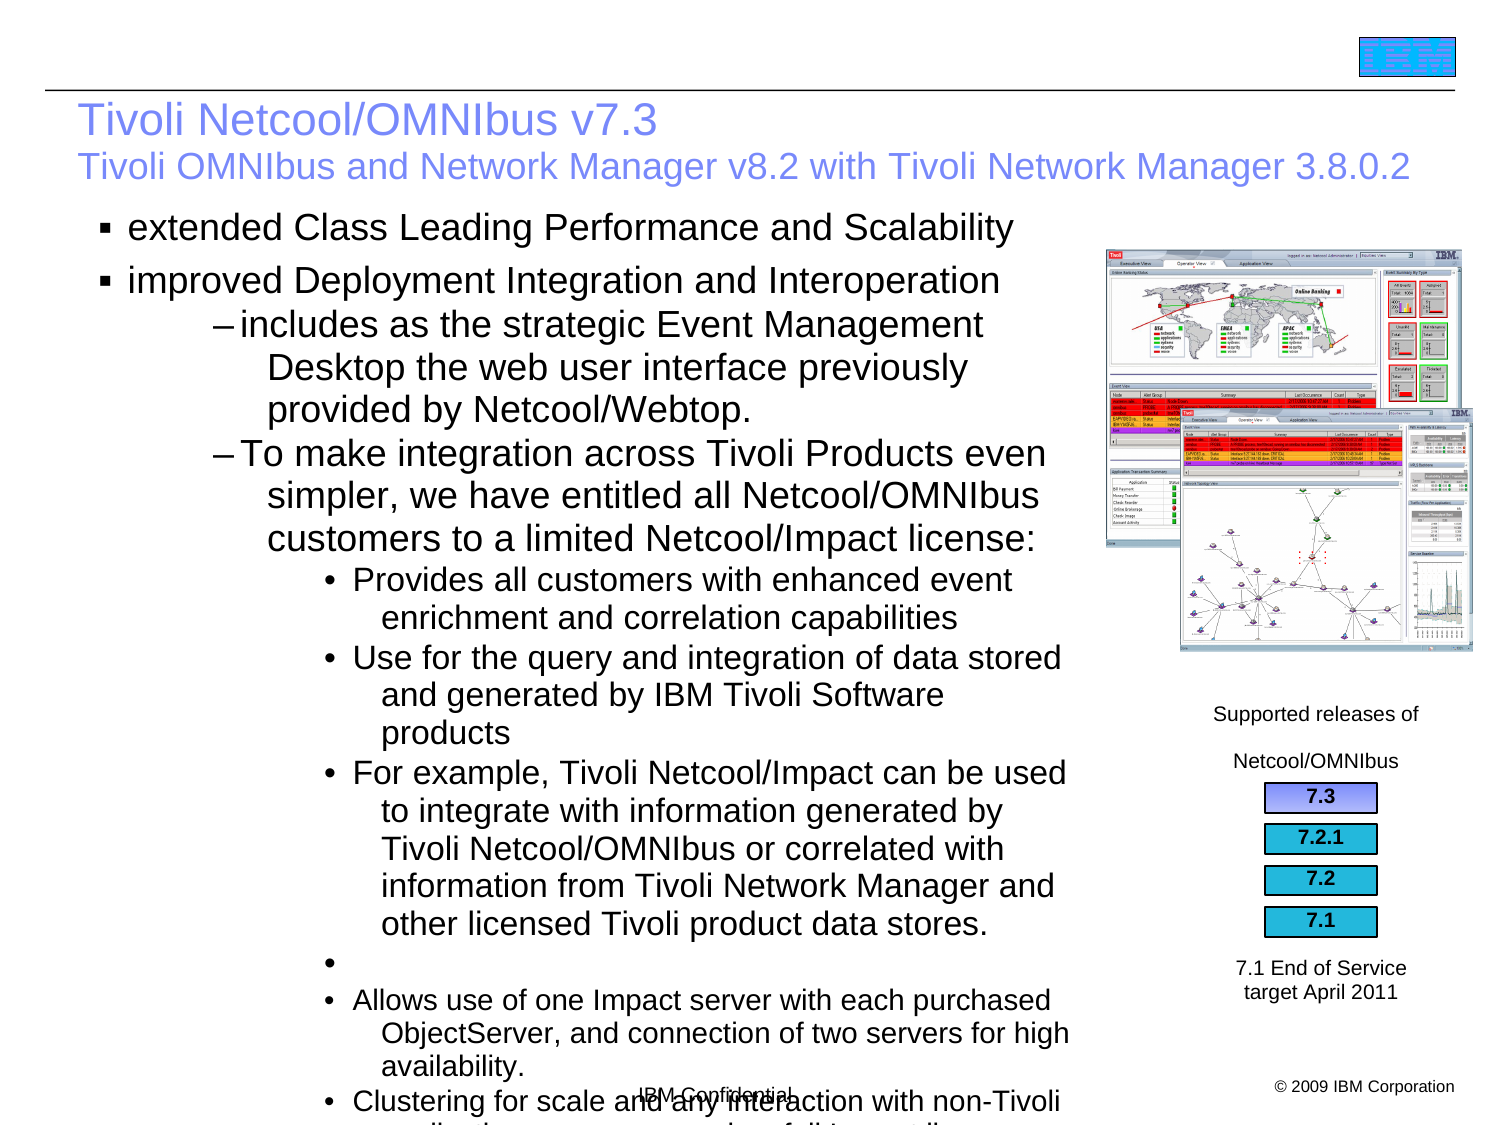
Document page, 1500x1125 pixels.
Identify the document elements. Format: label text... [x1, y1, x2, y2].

text_box 7.3 [1264, 783, 1377, 813]
text_box 7.2 [1264, 865, 1377, 896]
text_box 7.1 [1264, 907, 1377, 937]
picture [1106, 249, 1473, 652]
text_box 7.1 End of Service target April 2011 [1223, 956, 1420, 1009]
text_box 7.2.1 [1264, 824, 1377, 854]
title Tivoli Netcool/OMNIbus v7.3 Tivoli OMNIbus and Network Manager v8.2 with Tivoli Network Manager 3.8.0.2 [62, 86, 1448, 205]
text_box Supported releases of Netcool/OMNIbus [1212, 702, 1420, 778]
list extended Class Leading Performance and Scalability improved Deployment Integration and Interoperation includes as the strategic Event Management Desktop the web user interface previously provided by Netcool/Webtop. To make integration across Tivoli Products even simpler, we have entitled all Netcool/OMNIbus customers to a limited Netcool/Impact license: Provides all customers with enhanced event enrichment and correlation capabilities Use for the query and integration of data stored and generated by IBM Tivoli Software products For example, Tivoli Netcool/Impact can be used to integrate with information generated by Tivoli Netcool/OMNIbus or correlated with information from Tivoli Network Manager and other licensed Tivoli product data stores. Allows use of one Impact server with each purchased ObjectServer, and connection of two servers for high availability. Clustering for scale and any interaction with non-Tivoli application resources requires full Impact licenses. [84, 200, 1094, 1125]
